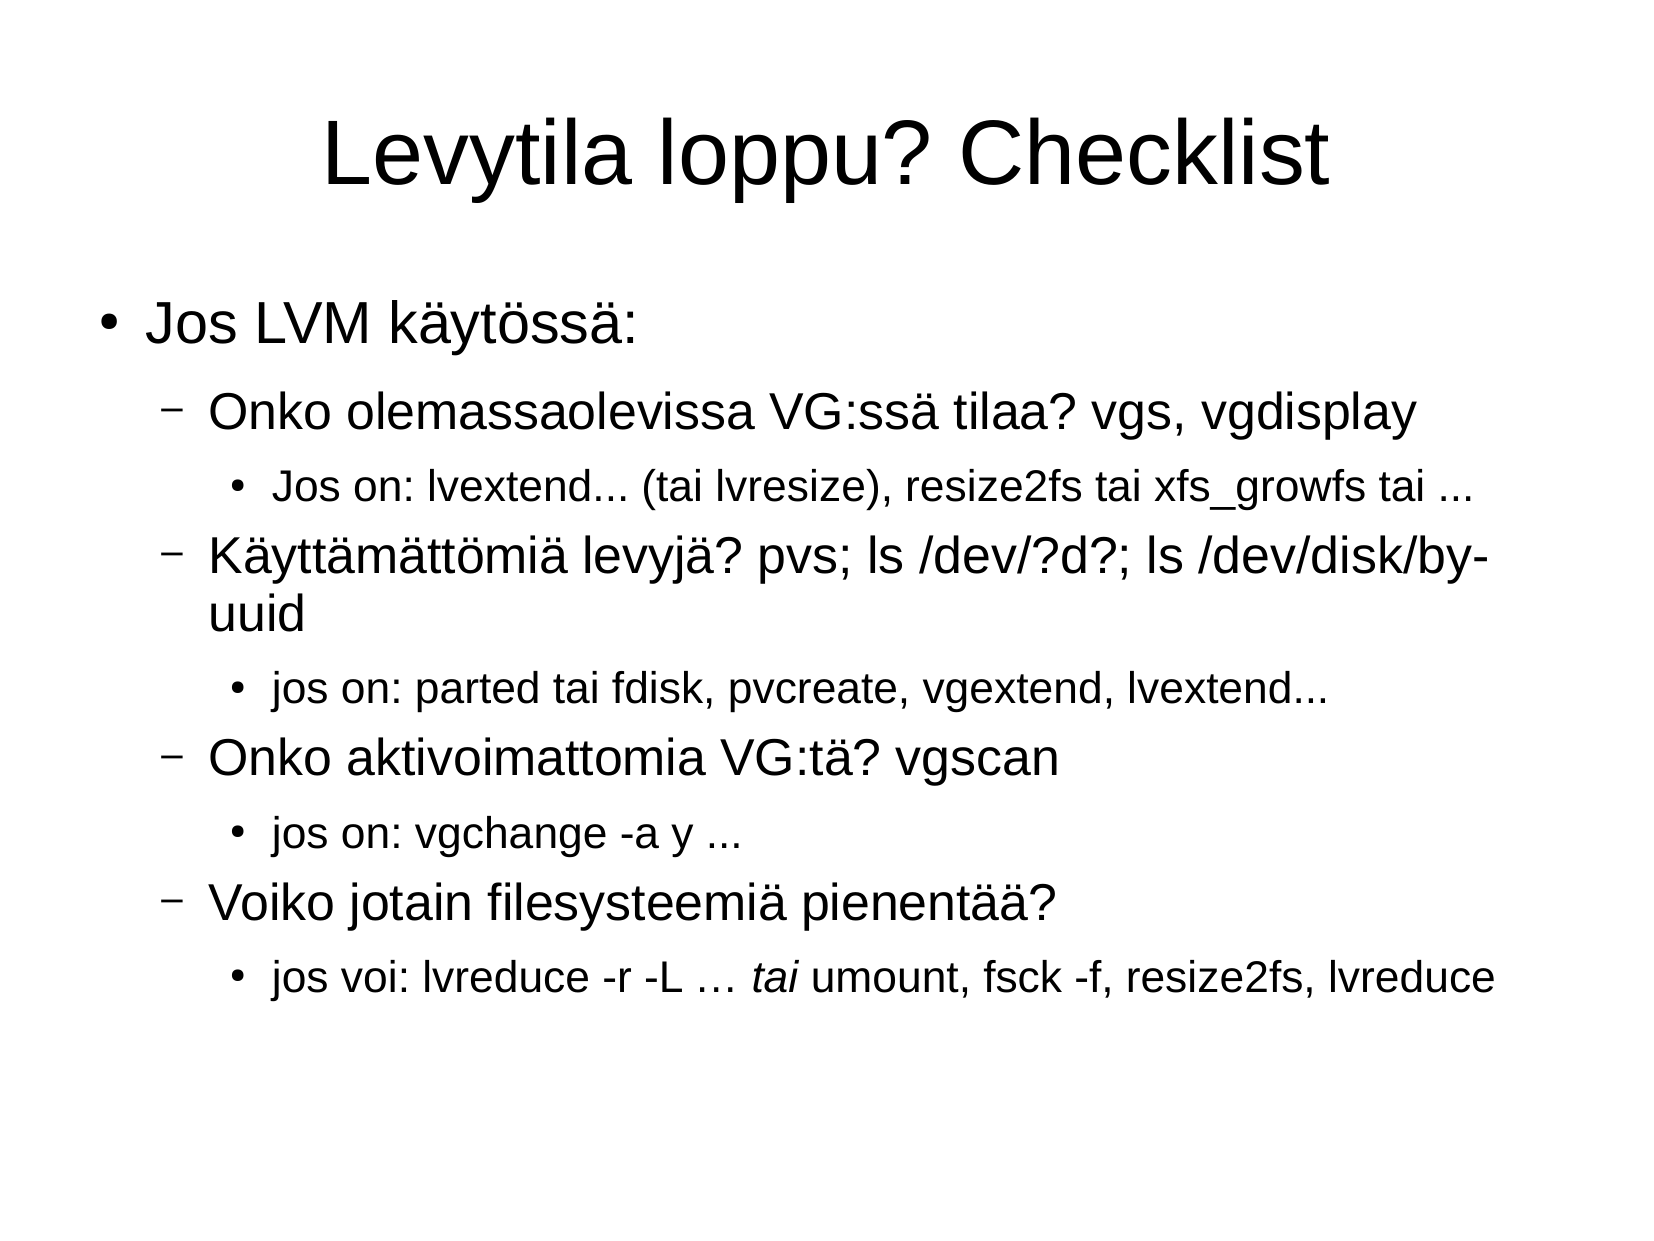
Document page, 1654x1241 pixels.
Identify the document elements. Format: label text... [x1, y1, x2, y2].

list Jos LVM käytössä: Onko olemassaolevissa VG:ssä tilaa? vgs, vgdisplay Jos on: lvextend... (tai lvresize), resize2fs tai xfs_growfs tai ... Käyttämättömiä levyjä? pvs; ls /dev/?d?; ls /dev/disk/by-uuid jos on: parted tai fdisk, pvcreate, vgextend, lvextend... Onko aktivoimattomia VG:tä? vgscan jos on: vgchange -a y ... Voiko jotain filesysteemiä pienentää? jos voi: lvreduce -r -L … tai umount, fsck -f, resize2fs, lvreduce [82, 290, 1571, 1010]
title Levytila loppu? Checklist [82, 49, 1571, 257]
